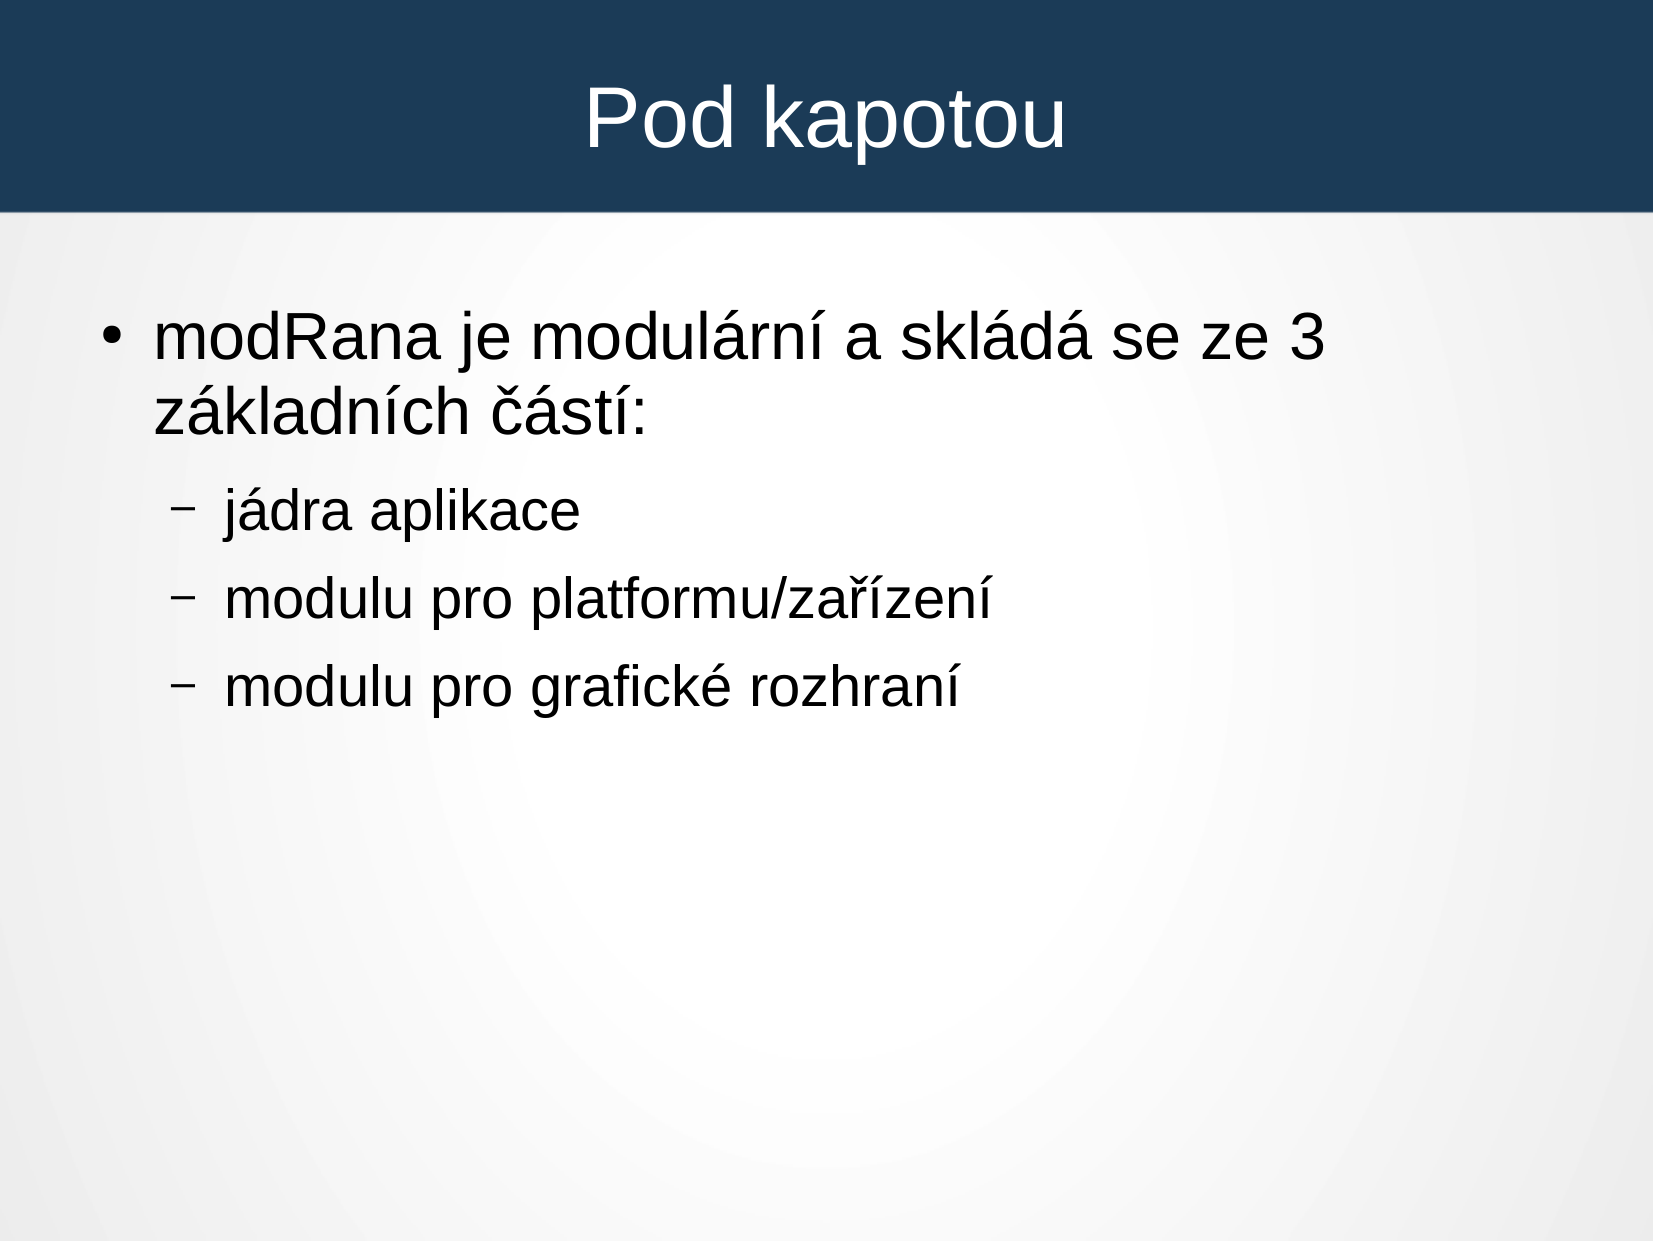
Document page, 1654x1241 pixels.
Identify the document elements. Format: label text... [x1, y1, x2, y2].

title Pod kapotou [82, 47, 1571, 189]
list modRana je modulární a skládá se ze 3 základních částí: jádra aplikace modulu pro platformu/zařízení modulu pro grafické rozhraní [82, 299, 1571, 1063]
picture [0, 0, 1653, 1241]
